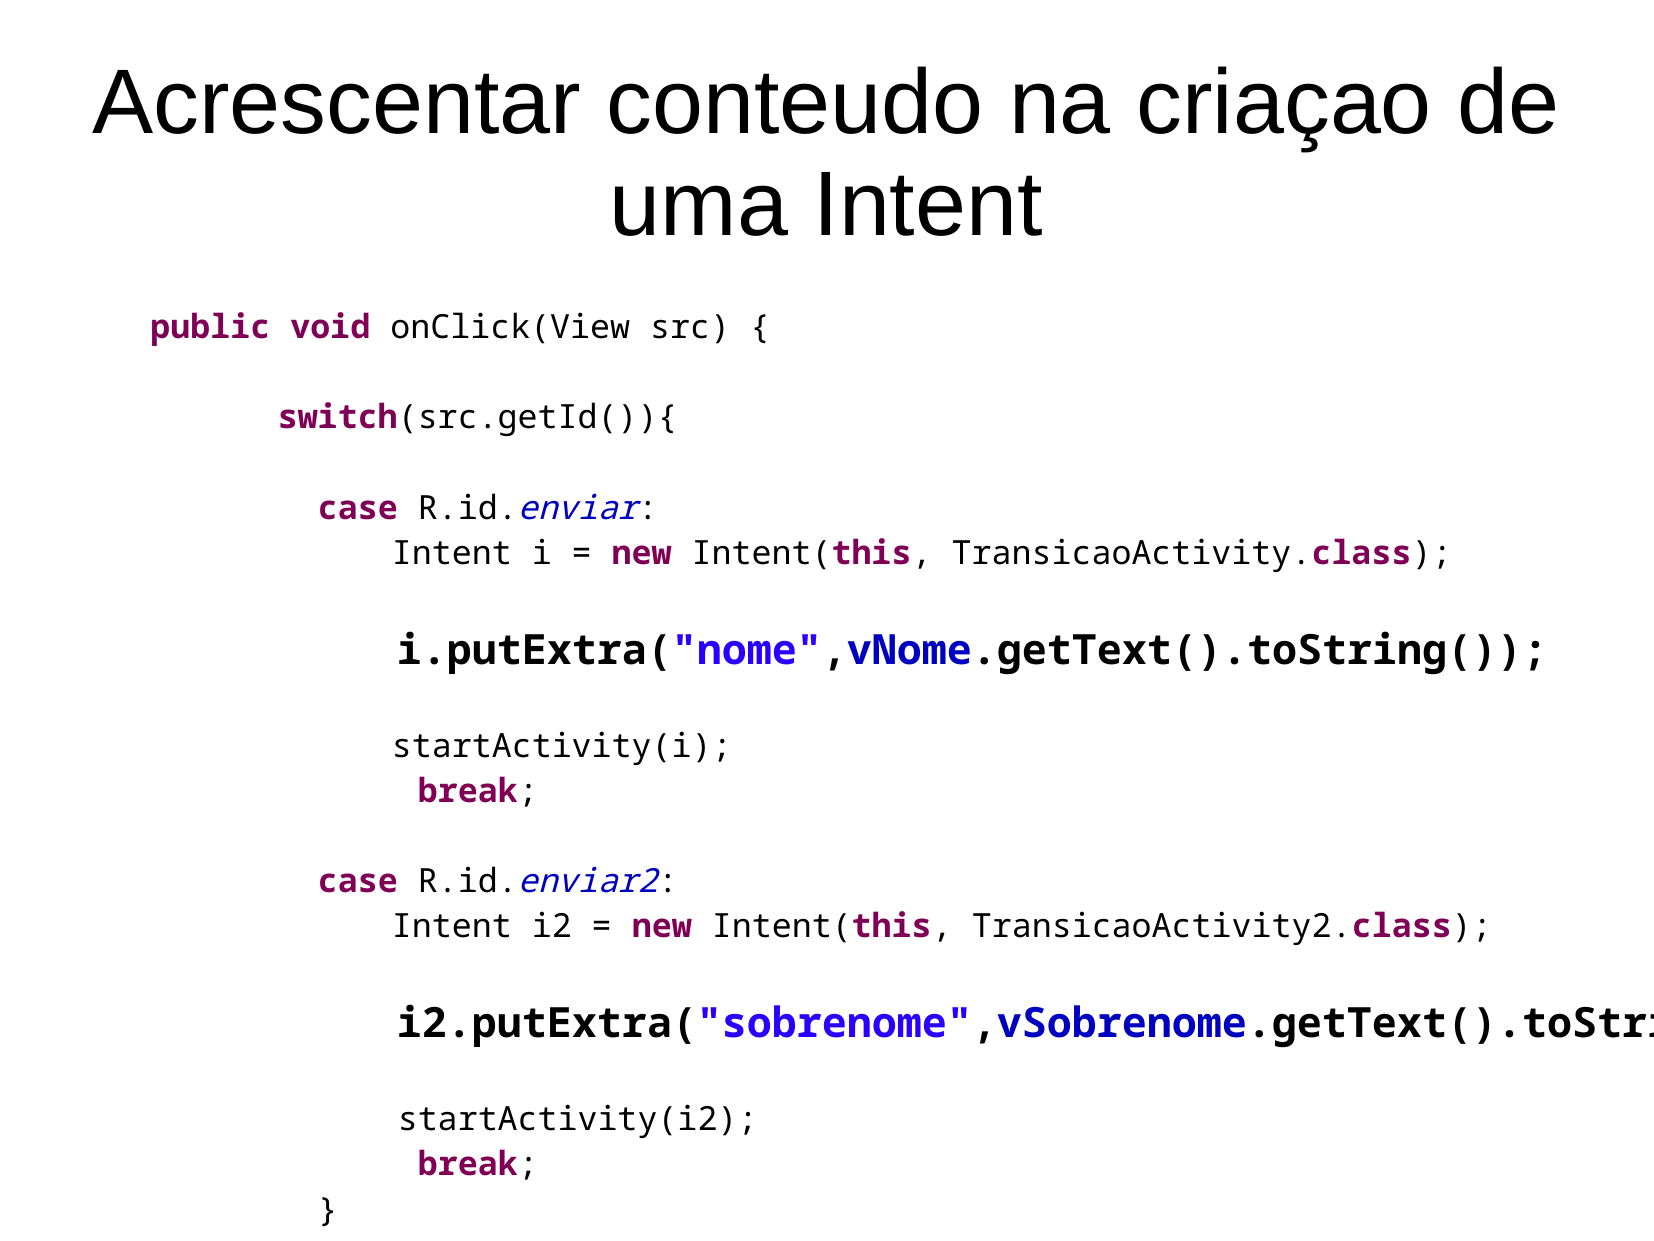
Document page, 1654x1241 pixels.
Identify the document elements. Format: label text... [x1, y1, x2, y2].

title Acrescentar conteudo na criaçao de uma Intent [82, 49, 1571, 257]
text_box public void onClick(View src) { switch(src.getId()){ case R.id.enviar: Intent i = new Intent(this, TransicaoActivity.class); i.putExtra("nome",vNome.getText().toString()); startActivity(i); break; case R.id.enviar2: Intent i2 = new Intent(this, TransicaoActivity2.class); i2.putExtra("sobrenome",vSobrenome.getText().toString()); startActivity(i2); break; } } [115, 295, 1654, 1145]
